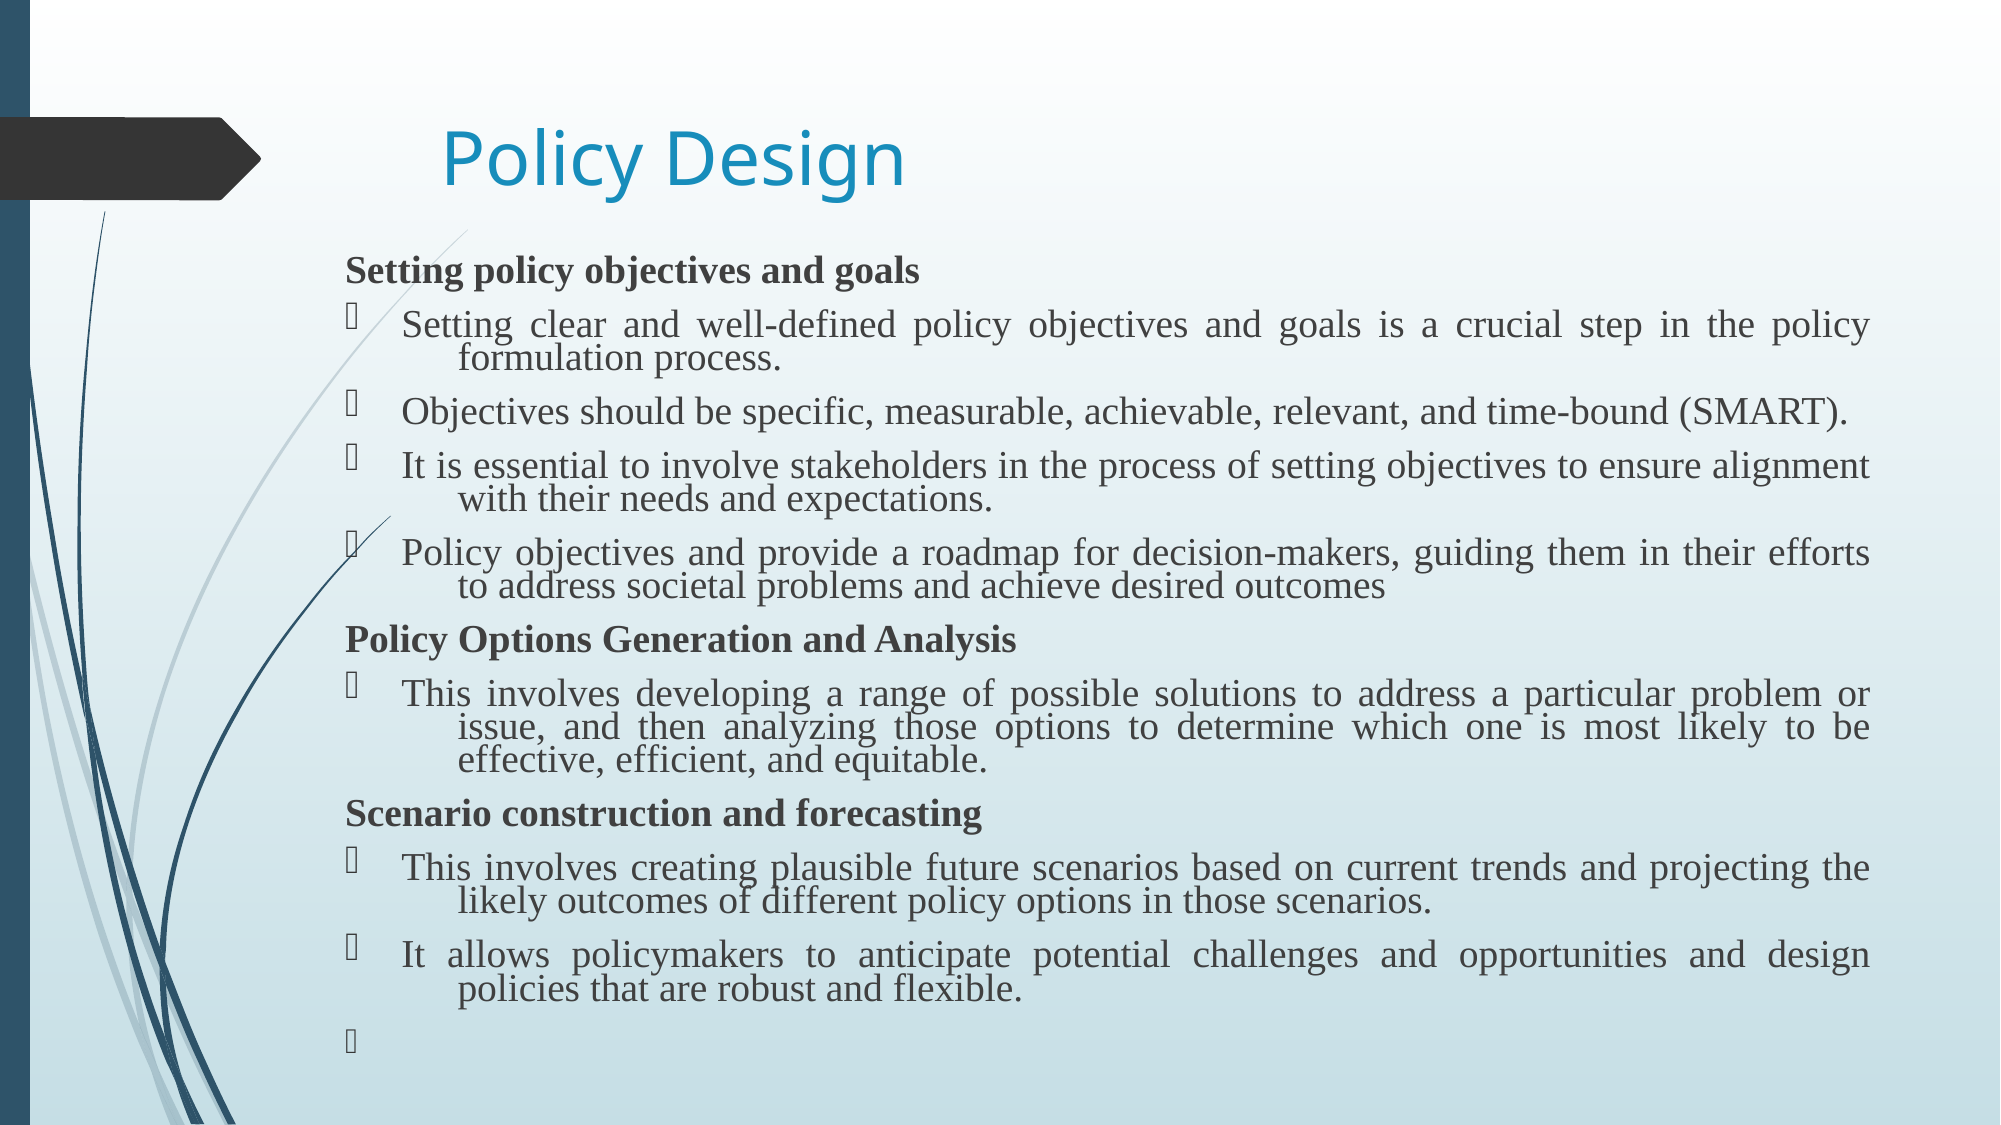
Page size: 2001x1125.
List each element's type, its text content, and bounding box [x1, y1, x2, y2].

title Policy Design [425, 102, 1888, 249]
list Setting policy objectives and goals Setting clear and well-defined policy objectives and goals is a crucial step in the policy formulation process. Objectives should be specific, measurable, achievable, relevant, and time-bound (SMART). It is essential to involve stakeholders in the process of setting objectives to ensure alignment with their needs and expectations. Policy objectives and provide a roadmap for decision-makers, guiding them in their efforts to address societal problems and achieve desired outcomes Policy Options Generation and Analysis This involves developing a range of possible solutions to address a particular problem or issue, and then analyzing those options to determine which one is most likely to be effective, efficient, and equitable. Scenario construction and forecasting This involves creating plausible future scenarios based on current trends and projecting the likely outcomes of different policy options in those scenarios. It allows policymakers to anticipate potential challenges and opportunities and design policies that are robust and flexible. [330, 249, 1888, 1088]
